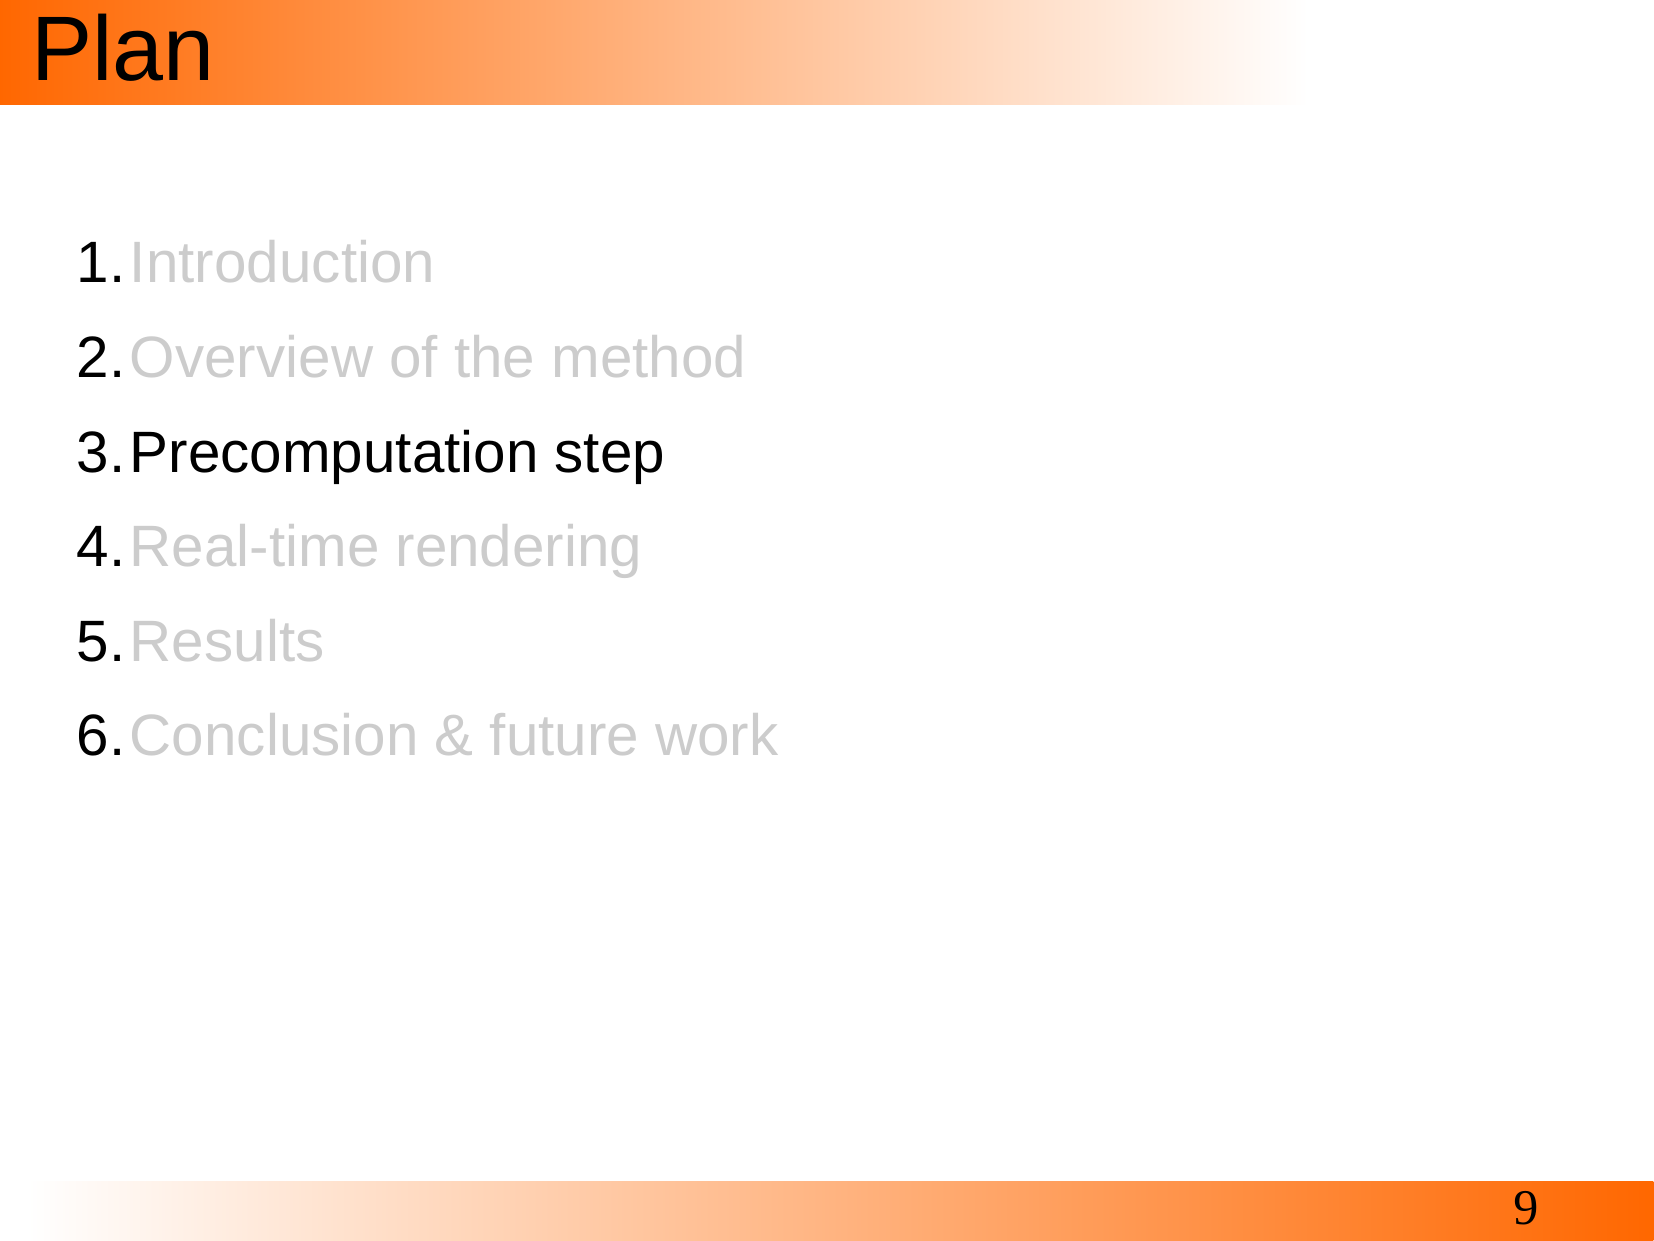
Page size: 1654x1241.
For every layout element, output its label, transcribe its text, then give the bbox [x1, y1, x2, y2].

list Introduction Overview of the method Precomputation step Real-time rendering Results Conclusion & future work [41, 230, 1585, 1052]
title Plan [31, 0, 1423, 101]
